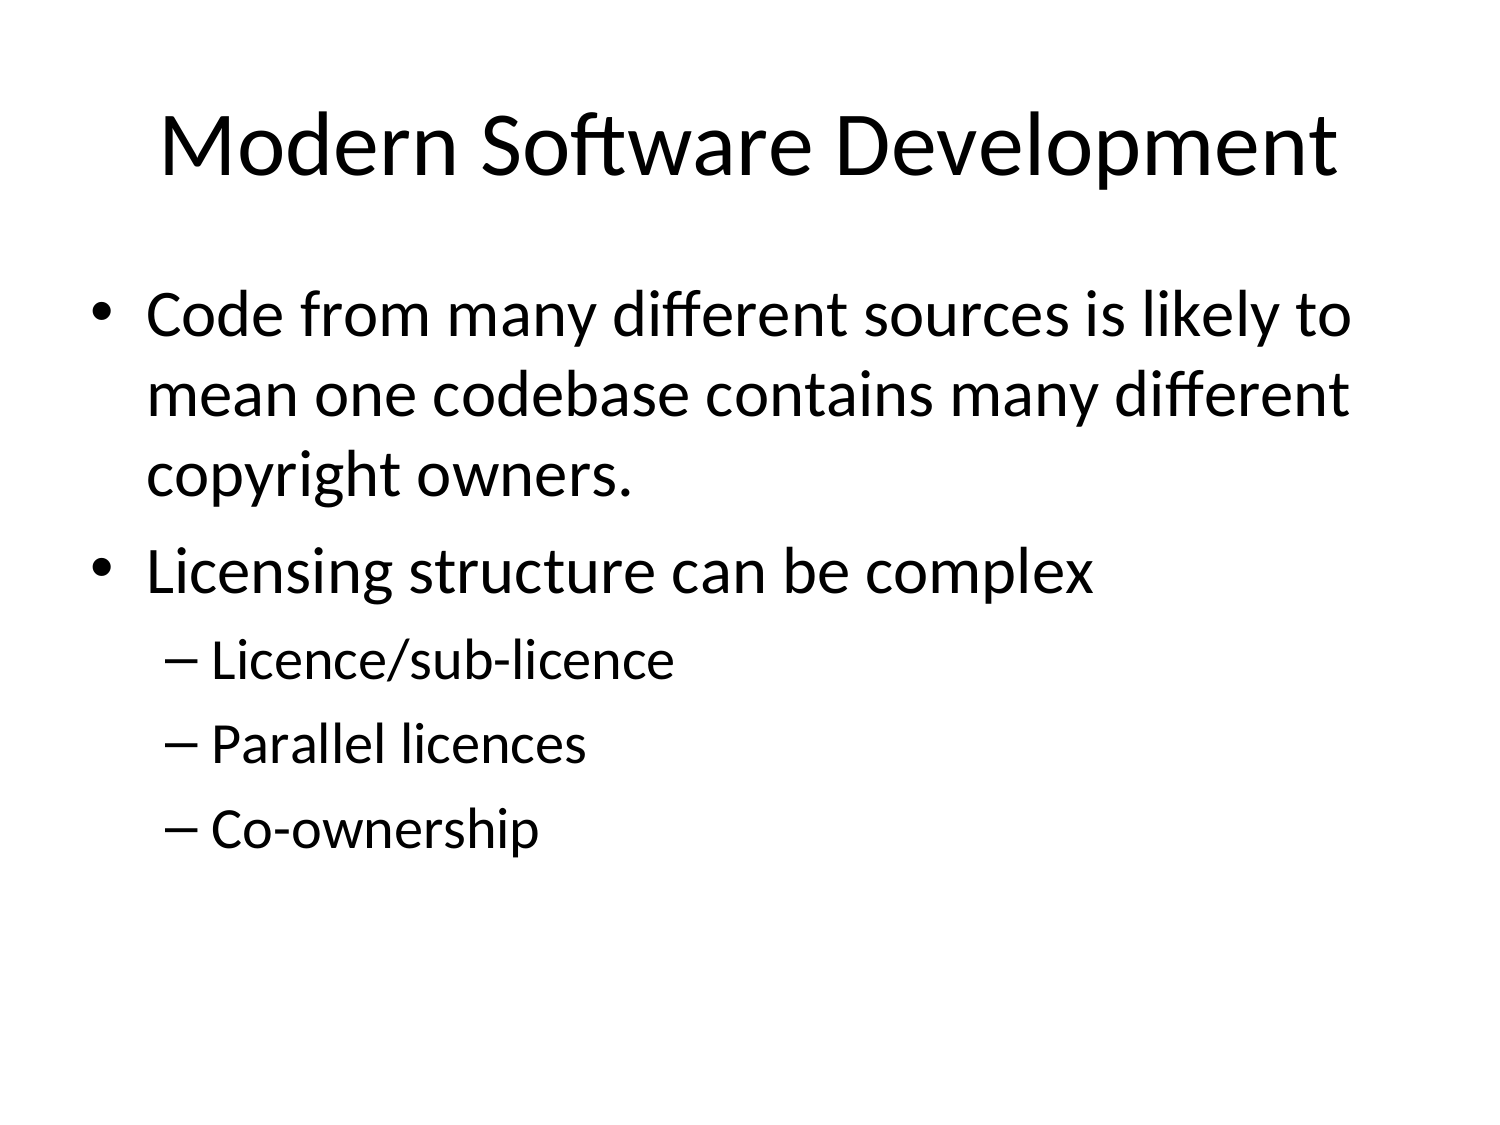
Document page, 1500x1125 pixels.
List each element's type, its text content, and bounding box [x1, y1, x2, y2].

list Code from many different sources is likely to mean one codebase contains many different copyright owners. Licensing structure can be complex Licence/sub-licence Parallel licences Co-ownership [75, 262, 1426, 1006]
title Modern Software Development [75, 45, 1426, 233]
